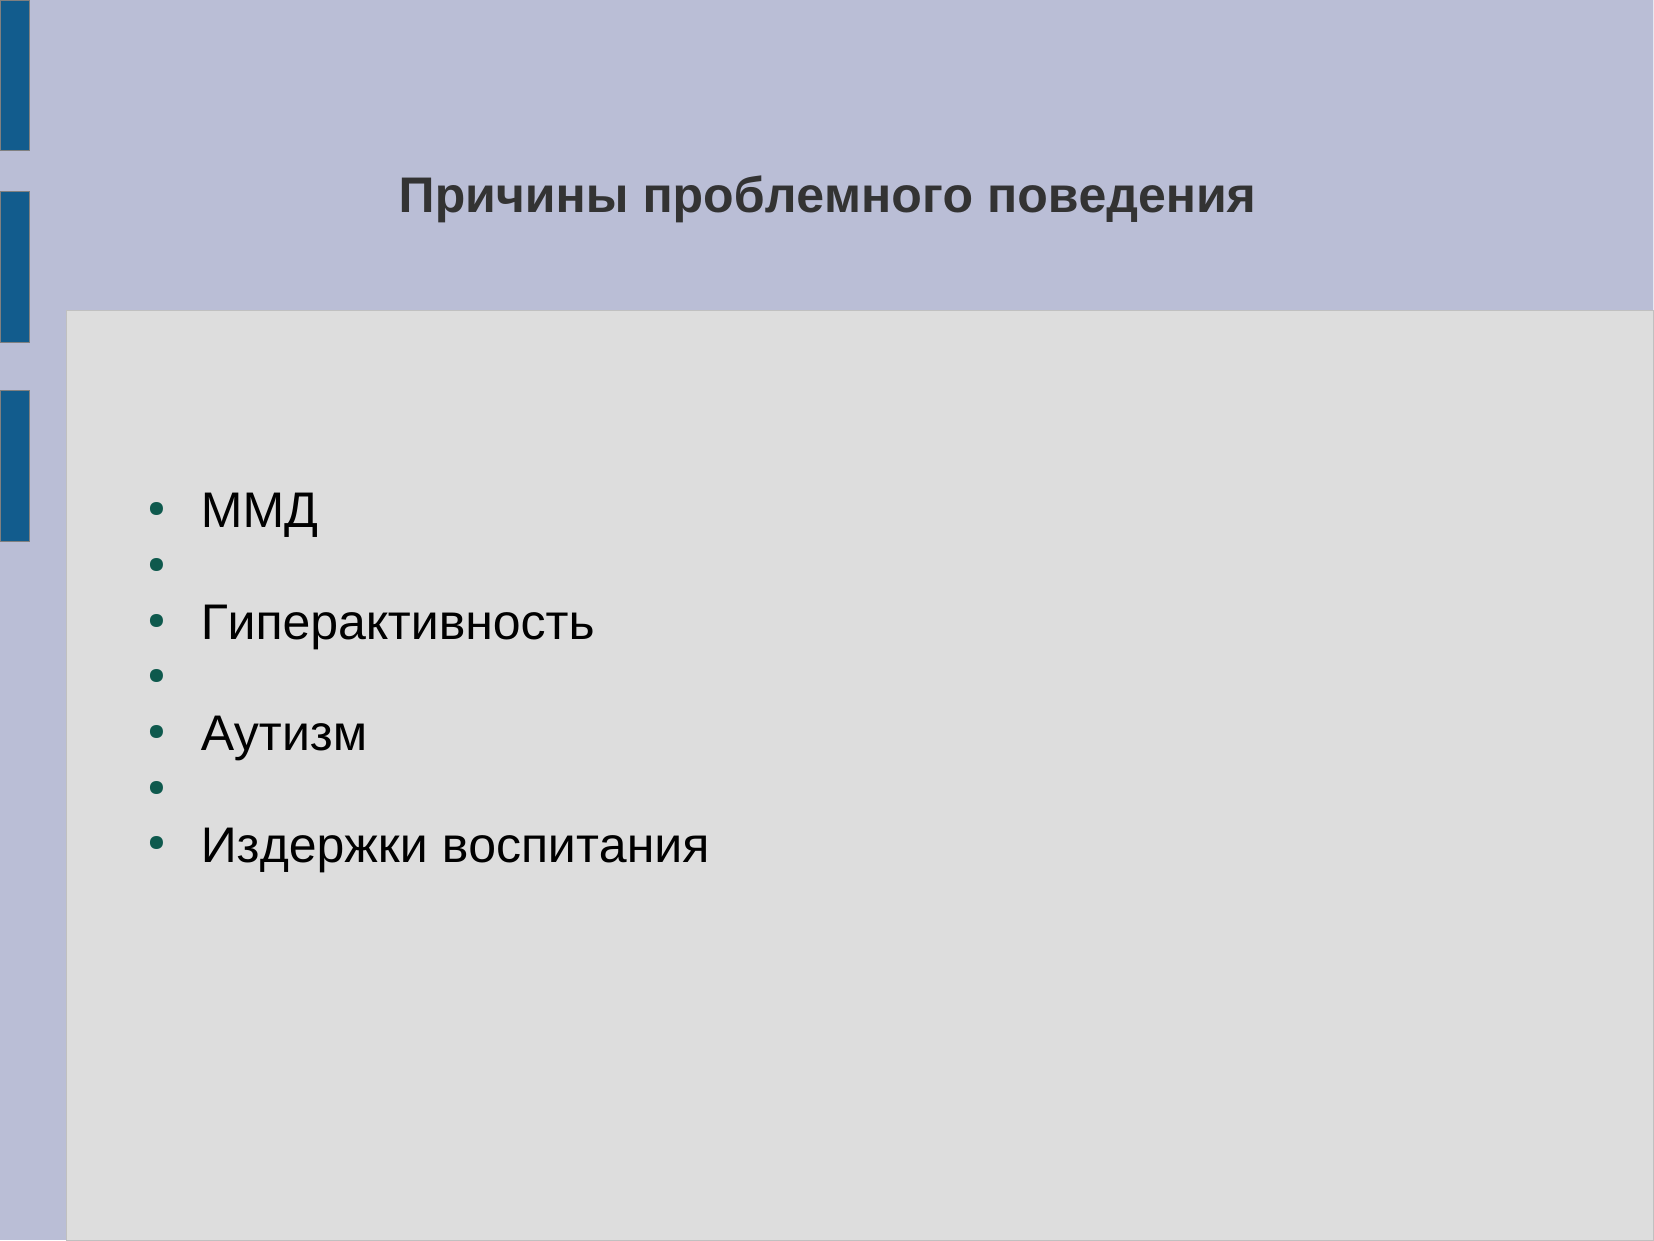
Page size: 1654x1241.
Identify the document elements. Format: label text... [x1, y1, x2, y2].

list ММД Гиперактивность Аутизм Издержки воспитания [129, 482, 1543, 1241]
title Причины проблемного поведения [121, 91, 1534, 299]
